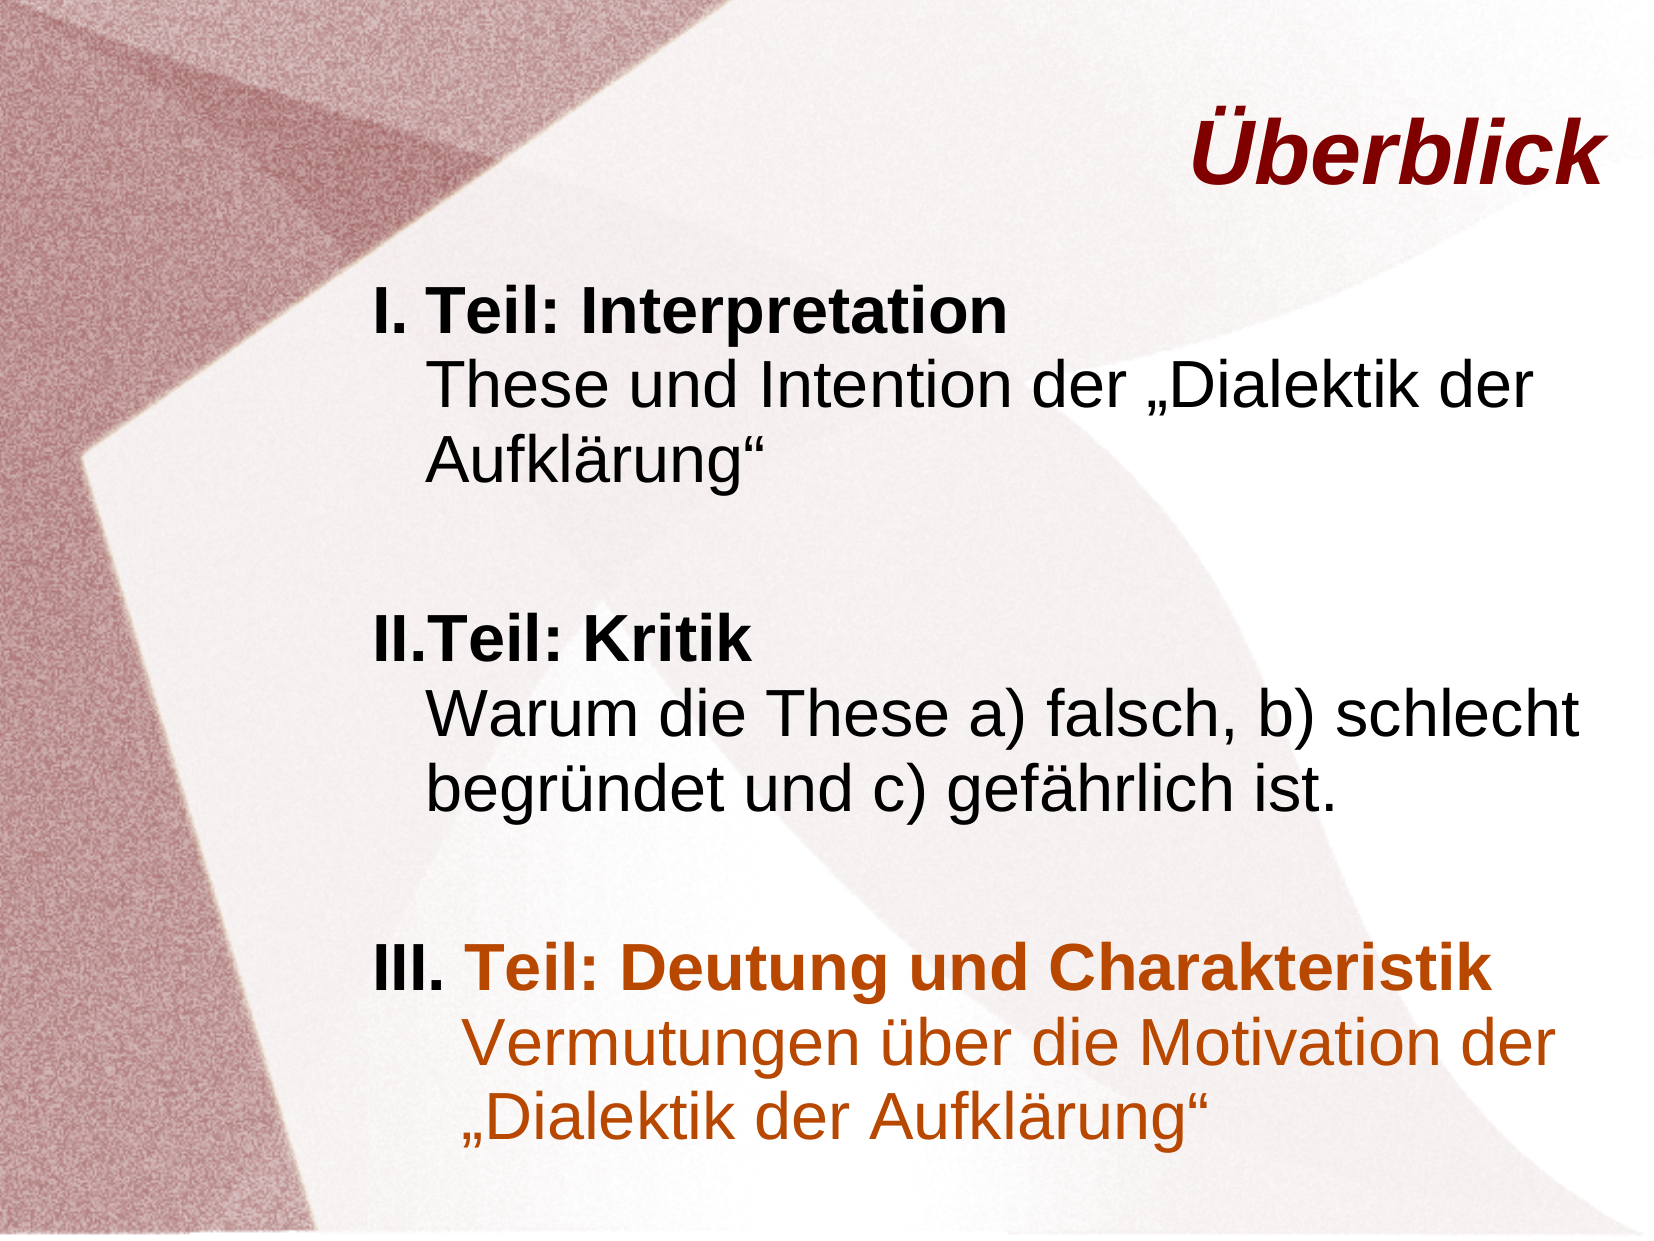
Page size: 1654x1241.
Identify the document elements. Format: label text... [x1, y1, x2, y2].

list Teil: Interpretation These und Intention der „Dialektik der Aufklärung“ Teil: Kritik Warum die These a) falsch, b) schlecht begründet und c) gefährlich ist. Teil: Deutung und Charakteristik Vermutungen über die Motivation der „Dialektik der Aufklärung“ [354, 272, 1630, 1155]
title Überblick [596, 49, 1607, 257]
picture [0, 0, 1654, 1241]
